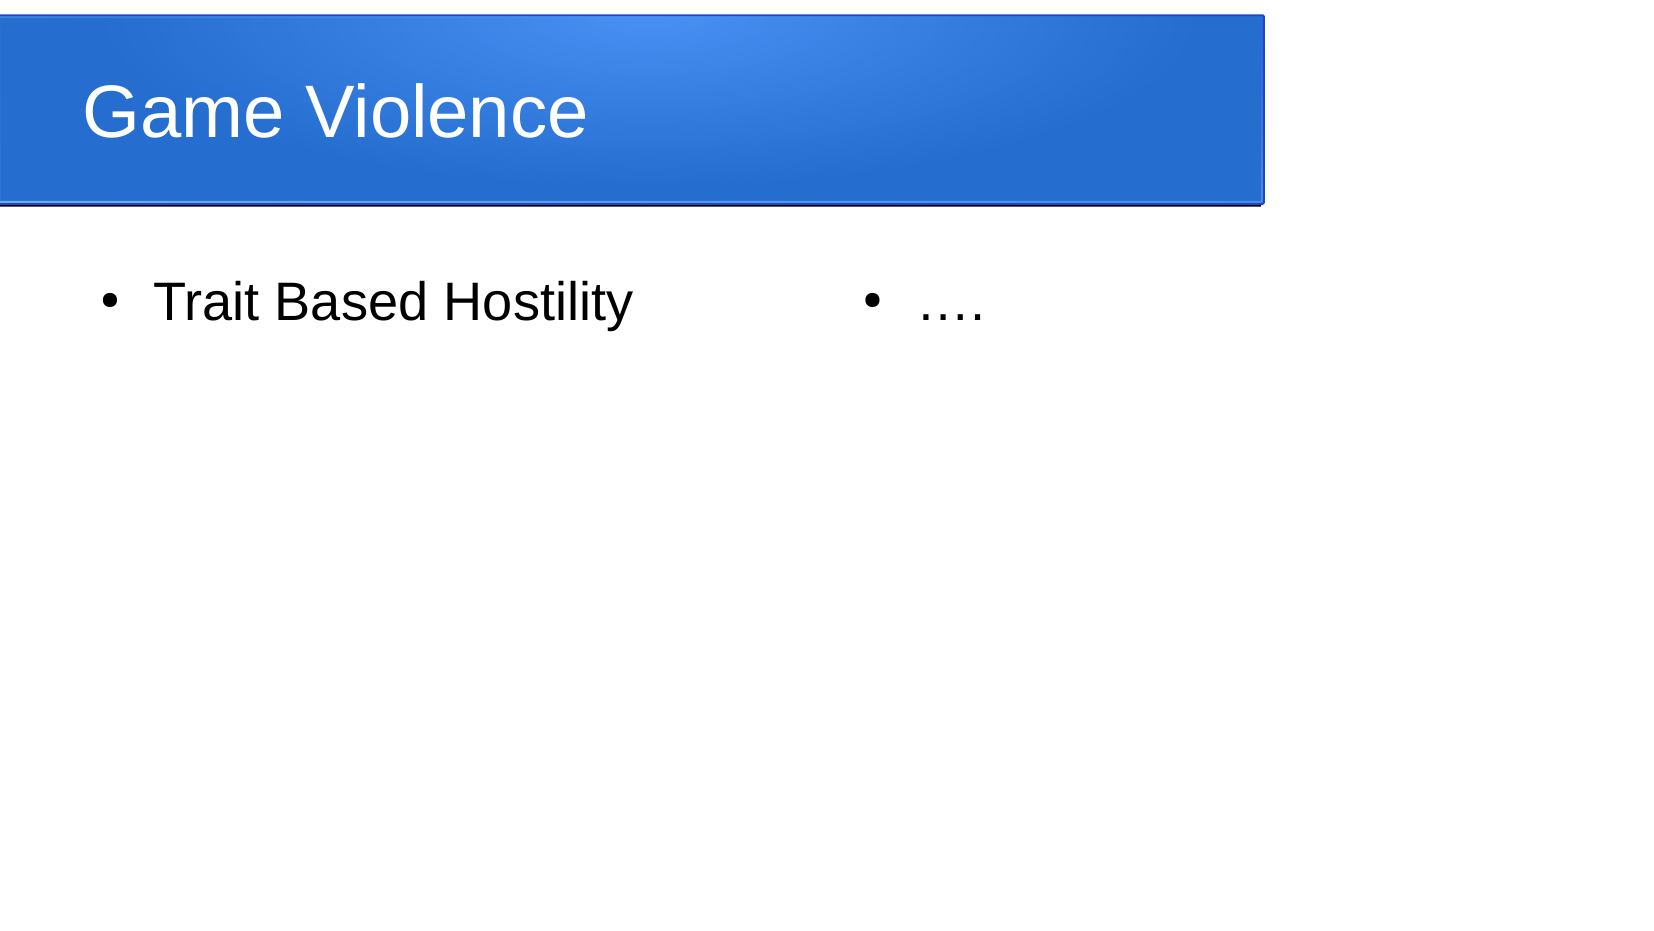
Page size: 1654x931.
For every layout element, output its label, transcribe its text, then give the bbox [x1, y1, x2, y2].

list …. [845, 271, 1572, 758]
list Trait Based Hostility [82, 271, 809, 758]
title Game Violence [82, 35, 1235, 189]
